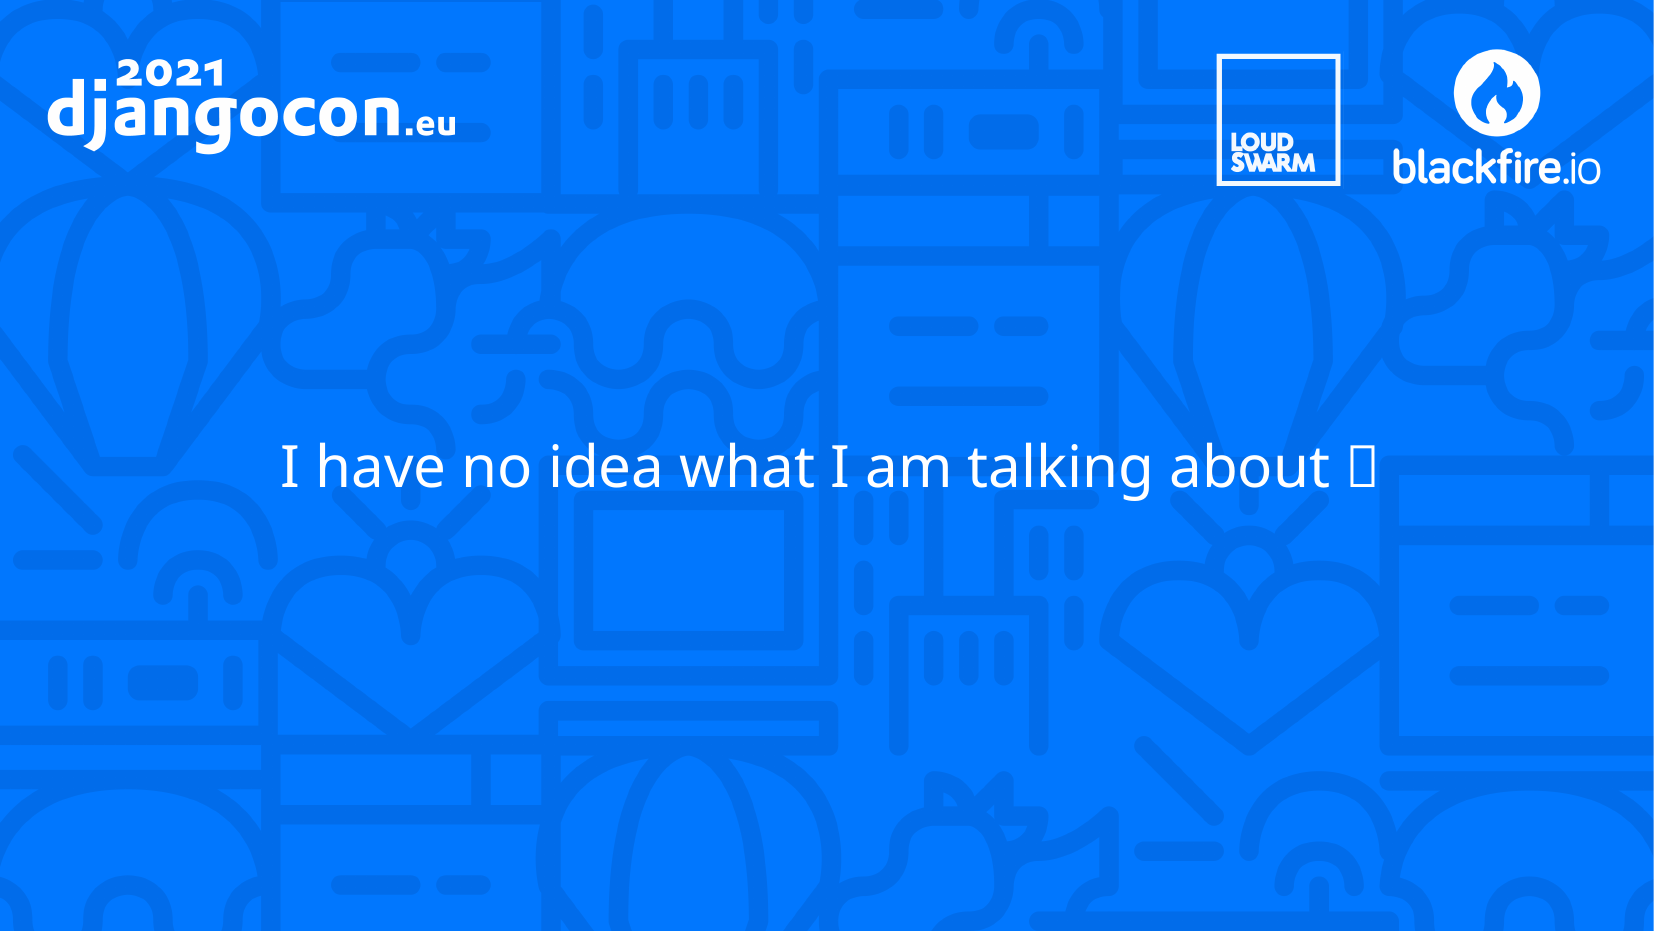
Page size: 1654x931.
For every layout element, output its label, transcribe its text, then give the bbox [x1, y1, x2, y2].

picture [0, 0, 1654, 931]
subtitle I have no idea what I am talking about 🤪 [86, 105, 1576, 826]
